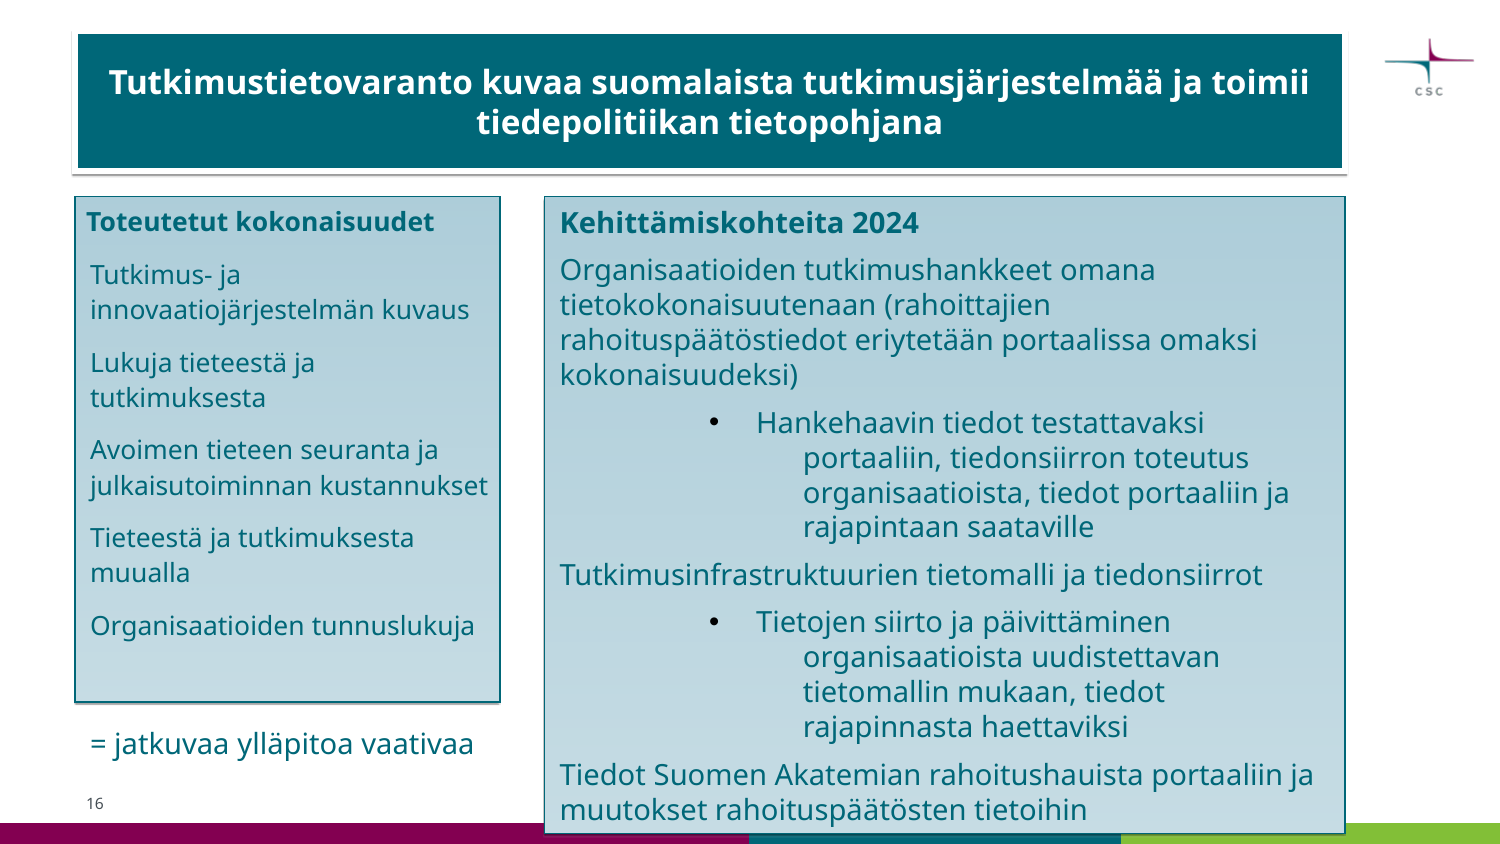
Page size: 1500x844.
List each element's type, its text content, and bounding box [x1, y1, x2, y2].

text_box Kehittämiskohteita 2024 Organisaatioiden tutkimushankkeet omana tietokokonaisuutenaan (rahoittajien rahoituspäätöstiedot eriytetään portaalissa omaksi kokonaisuudeksi) Hankehaavin tiedot testattavaksi portaaliin, tiedonsiirron toteutus organisaatioista, tiedot portaaliin ja rajapintaan saataville Tutkimusinfrastruktuurien tietomalli ja tiedonsiirrot Tietojen siirto ja päivittäminen organisaatioista uudistettavan tietomallin mukaan, tiedot rajapinnasta haettaviksi Tiedot Suomen Akatemian rahoitushauista portaaliin ja muutokset rahoituspäätösten tietoihin [544, 196, 1346, 735]
list Toteutetut kokonaisuudet Tutkimus- ja innovaatiojärjestelmän kuvaus Lukuja tieteestä ja tutkimuksesta Avoimen tieteen seuranta ja julkaisutoiminnan kustannukset Tieteestä ja tutkimuksesta muualla Organisaatioiden tunnuslukuja [75, 196, 501, 702]
title Tutkimustietovaranto kuvaa suomalaista tutkimusjärjestelmää ja toimii tiedepolitiikan tietopohjana [75, 30, 1346, 172]
text_box [75, 784, 182, 824]
text_box = jatkuvaa ylläpitoa vaativaa [75, 718, 501, 769]
